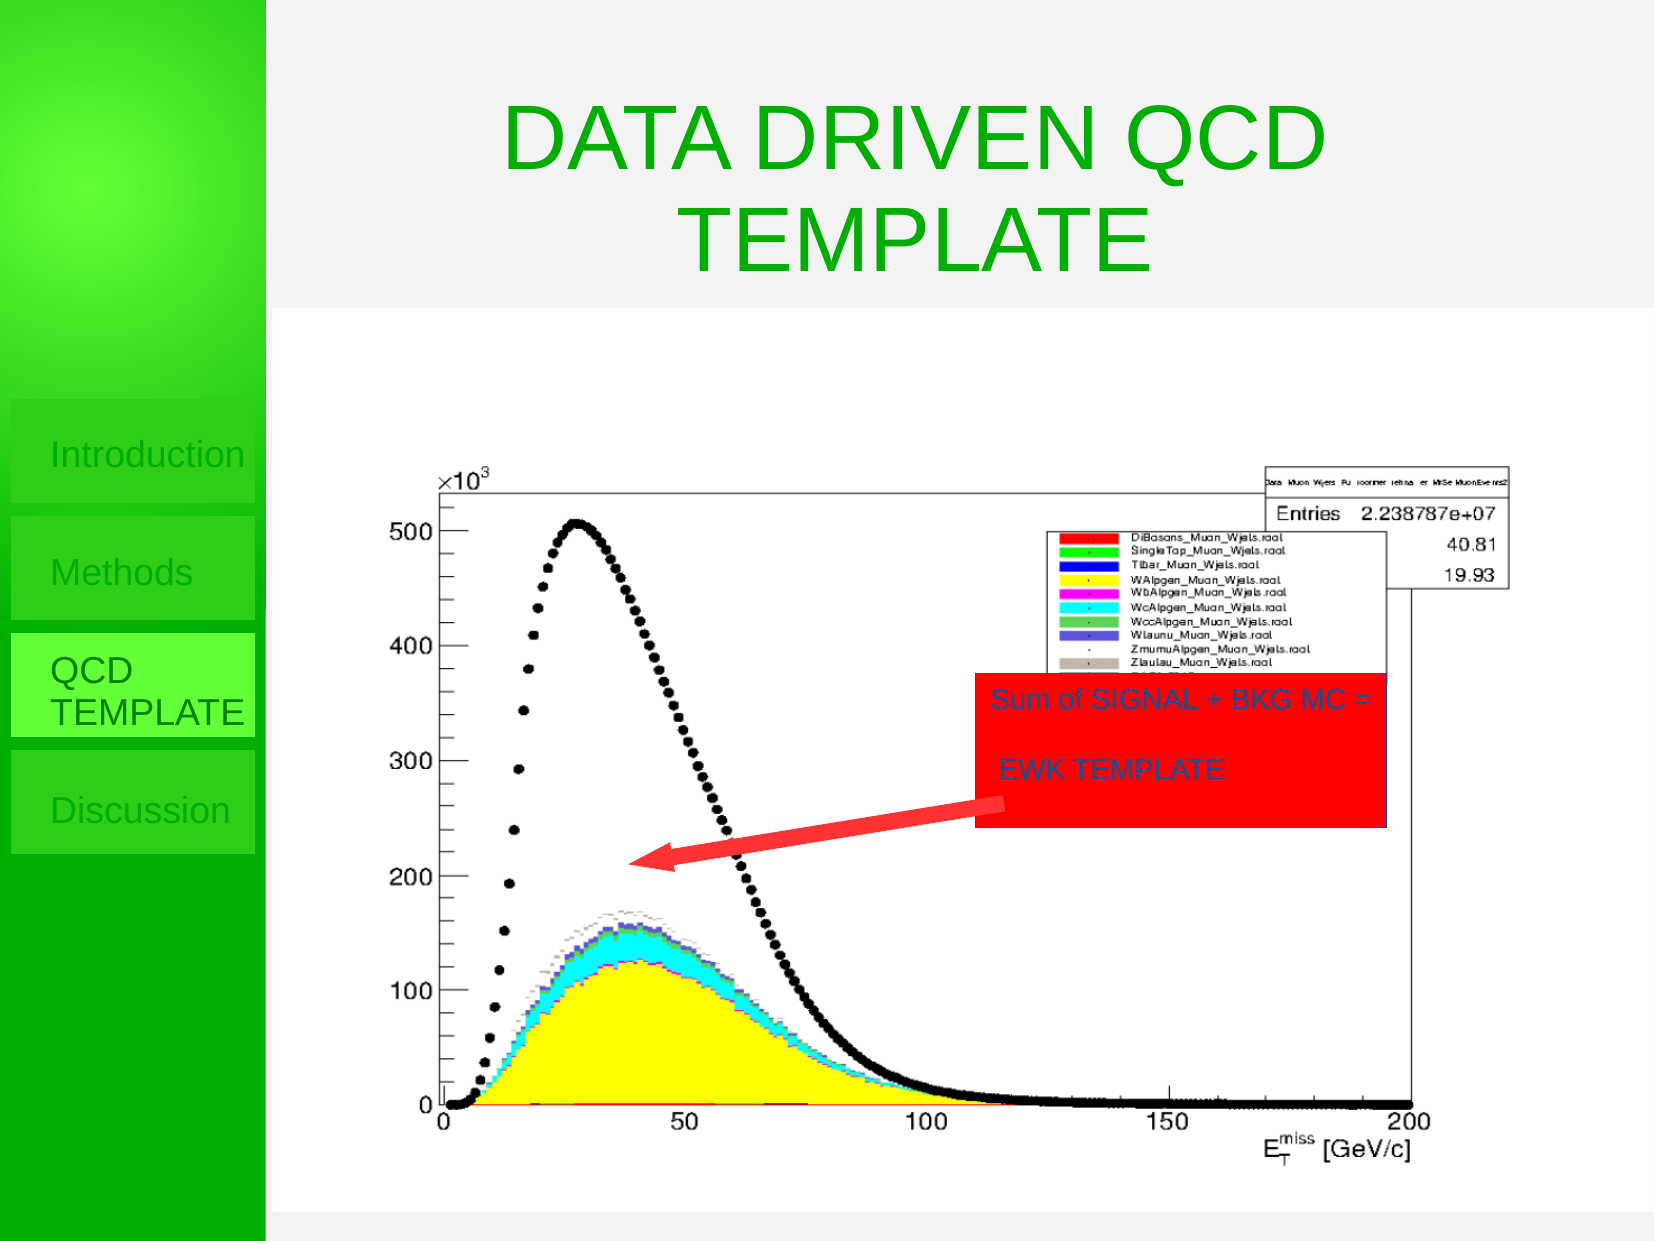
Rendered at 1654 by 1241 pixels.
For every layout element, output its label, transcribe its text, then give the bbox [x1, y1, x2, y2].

text_box QCD TEMPLATE [35, 642, 265, 741]
picture [271, 307, 1654, 1212]
title DATA DRIVEN QCD TEMPLATE [283, 70, 1548, 307]
text_box Sum of SIGNAL + BKG MC = EWK TEMPLATE [975, 673, 1387, 828]
text_box Methods [35, 544, 252, 602]
text_box Introduction [35, 425, 271, 483]
text_box Discussion [35, 781, 271, 839]
